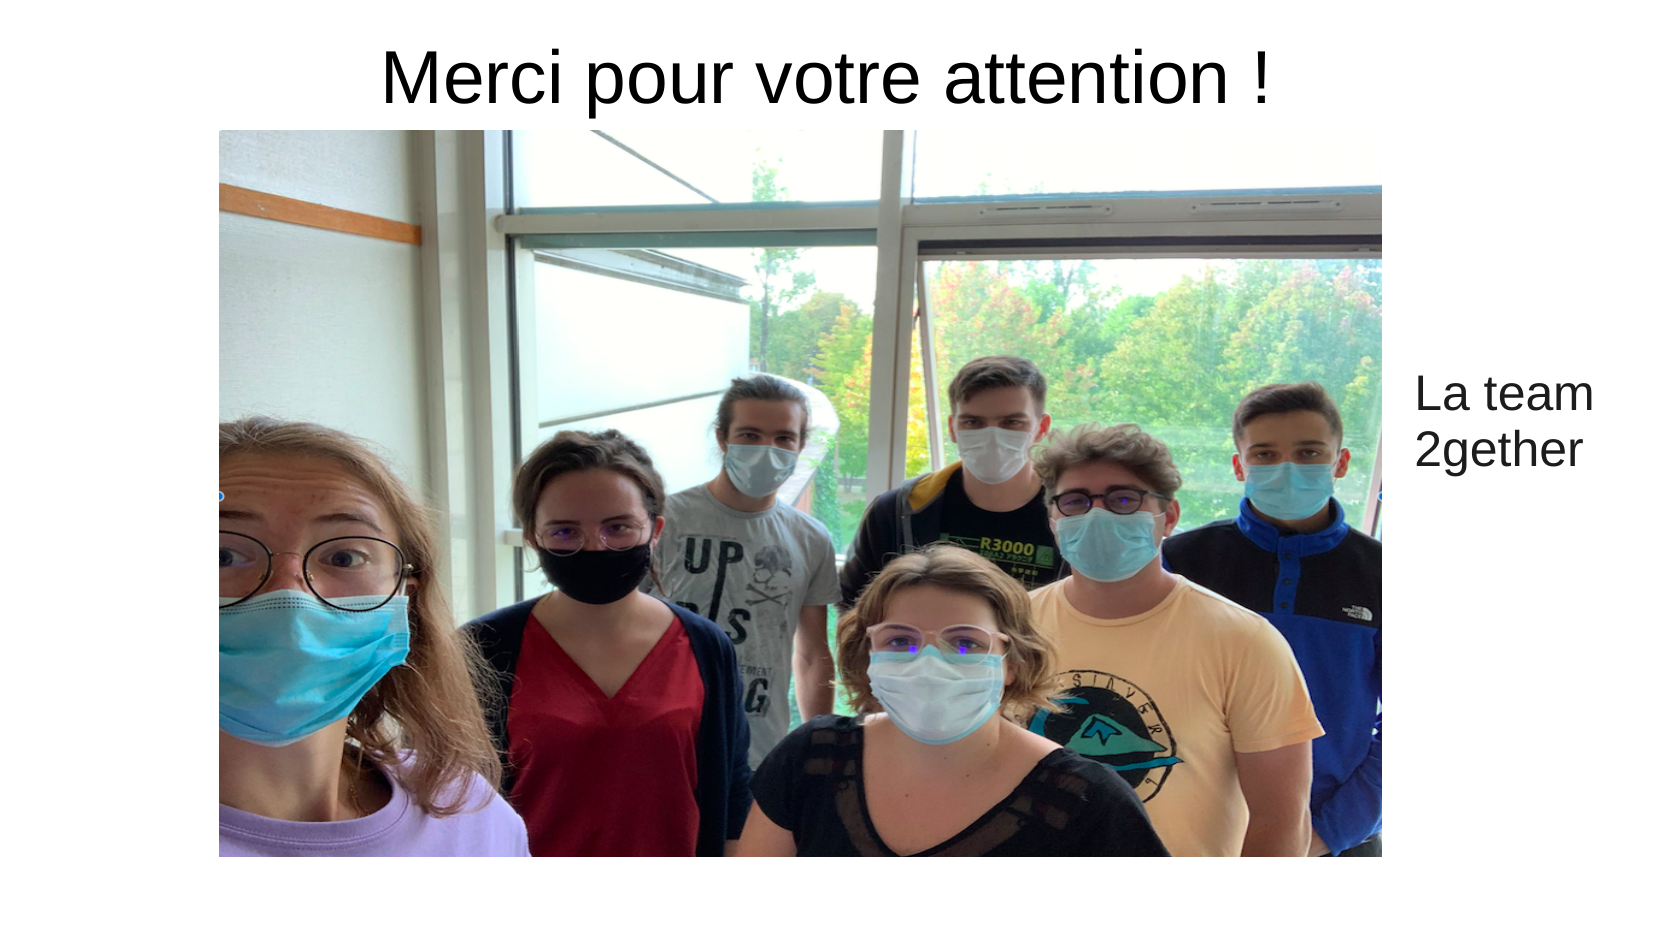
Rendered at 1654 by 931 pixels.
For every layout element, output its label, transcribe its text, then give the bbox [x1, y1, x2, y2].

title Merci pour votre attention ! [82, 0, 1571, 156]
text_box La team 2gether [1399, 357, 1625, 484]
picture [219, 130, 1382, 857]
